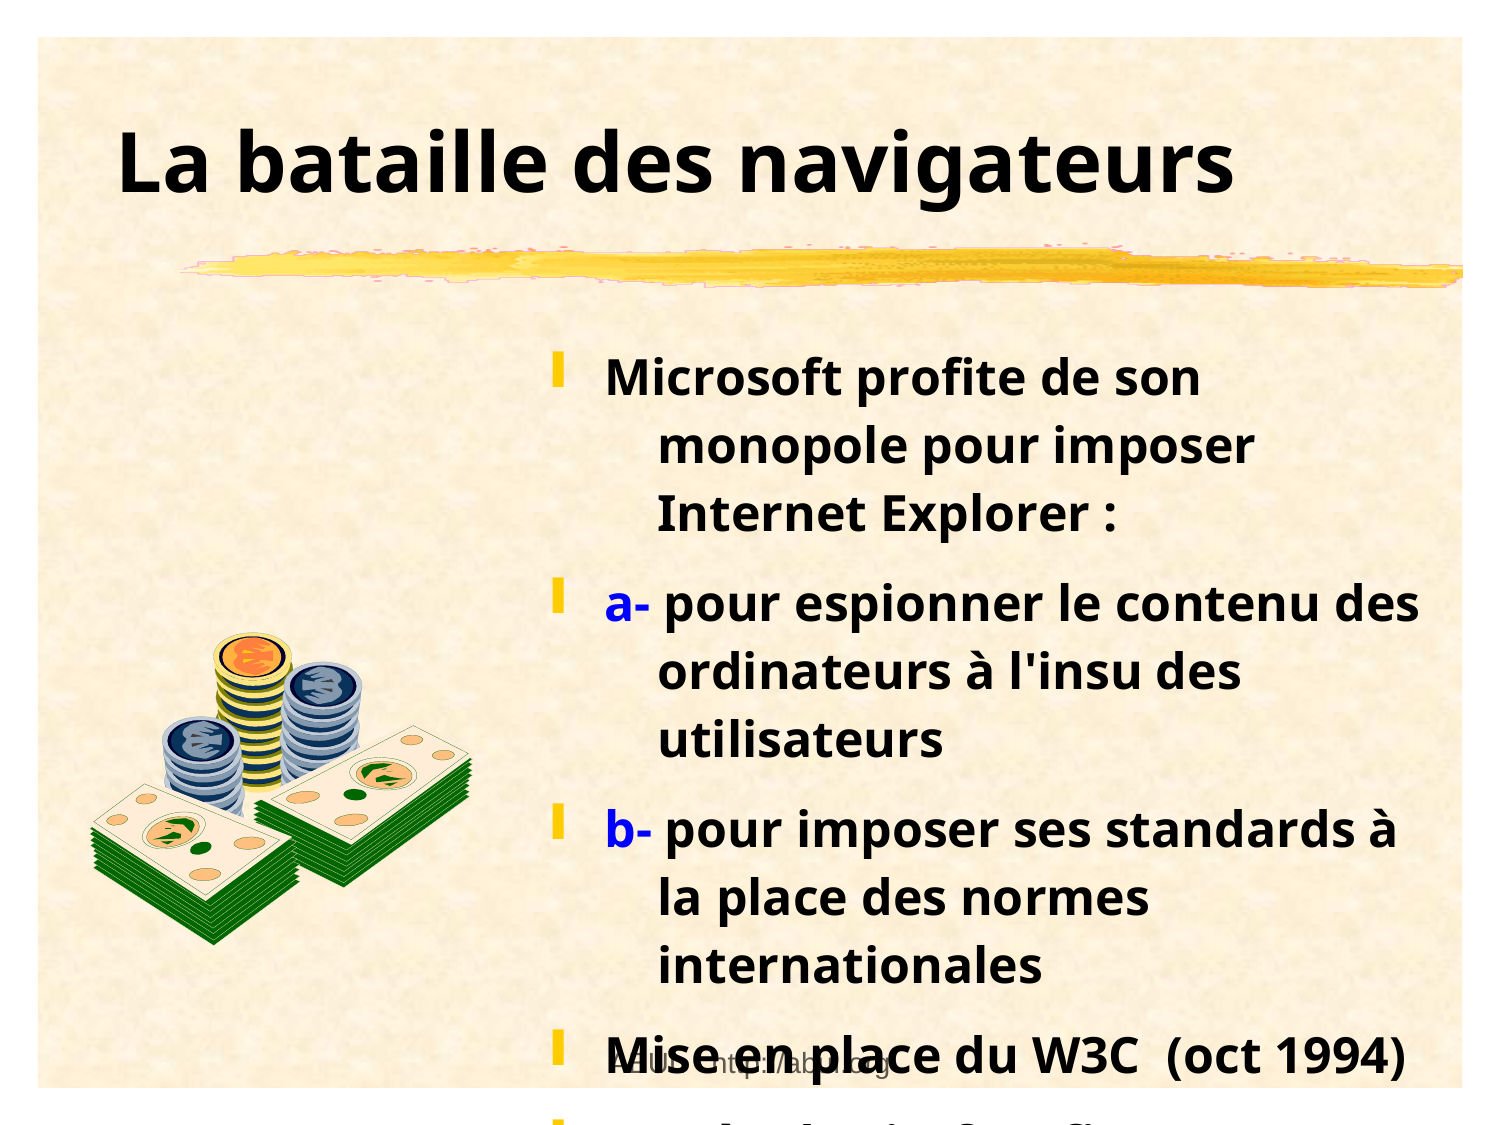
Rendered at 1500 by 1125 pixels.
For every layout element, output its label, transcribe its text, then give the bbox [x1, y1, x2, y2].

title La bataille des navigateurs [101, 72, 1312, 248]
list Microsoft profite de son monopole pour imposer Internet Explorer : a- pour espionner le contenu des ordinateurs à l'insu des utilisateurs b- pour imposer ses standards à la place des normes internationales Mise en place du W3C (oct 1994) Succès de Firefox (fin 2004) [501, 334, 1439, 994]
picture [37, 37, 1463, 1088]
